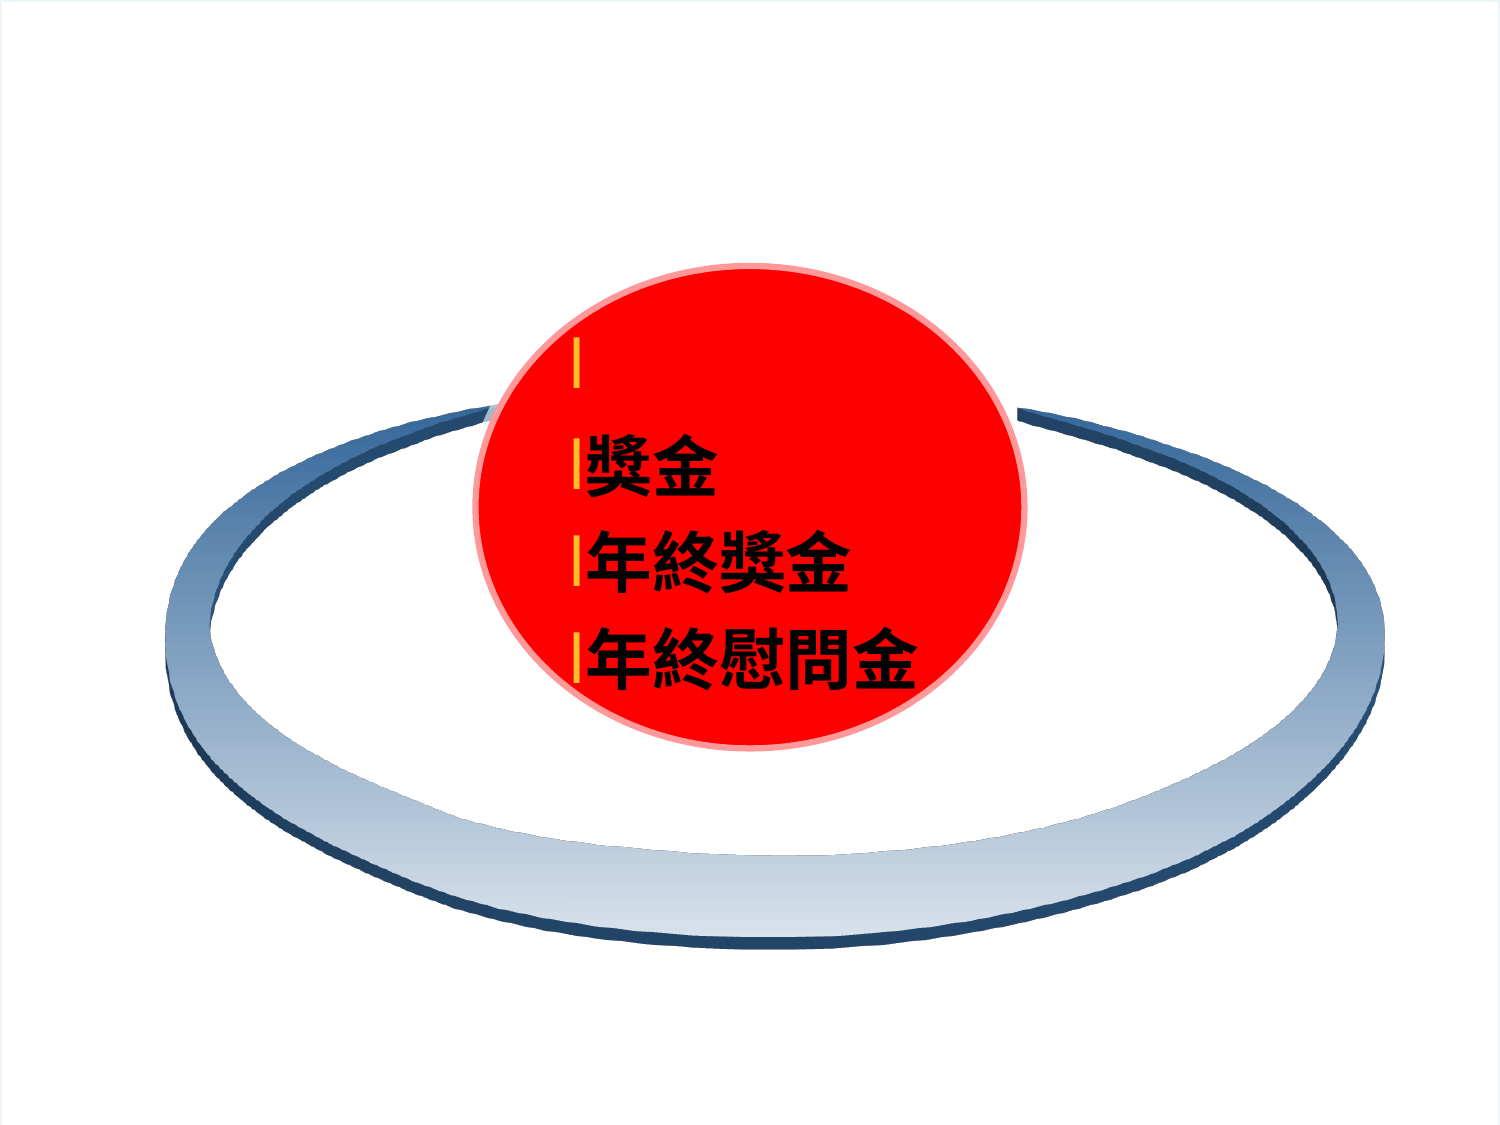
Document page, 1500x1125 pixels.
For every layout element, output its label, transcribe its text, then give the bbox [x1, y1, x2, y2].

text_box [0, 0, 1500, 1125]
text_box 獎金 年終獎金 年終慰問金 [472, 262, 1028, 752]
